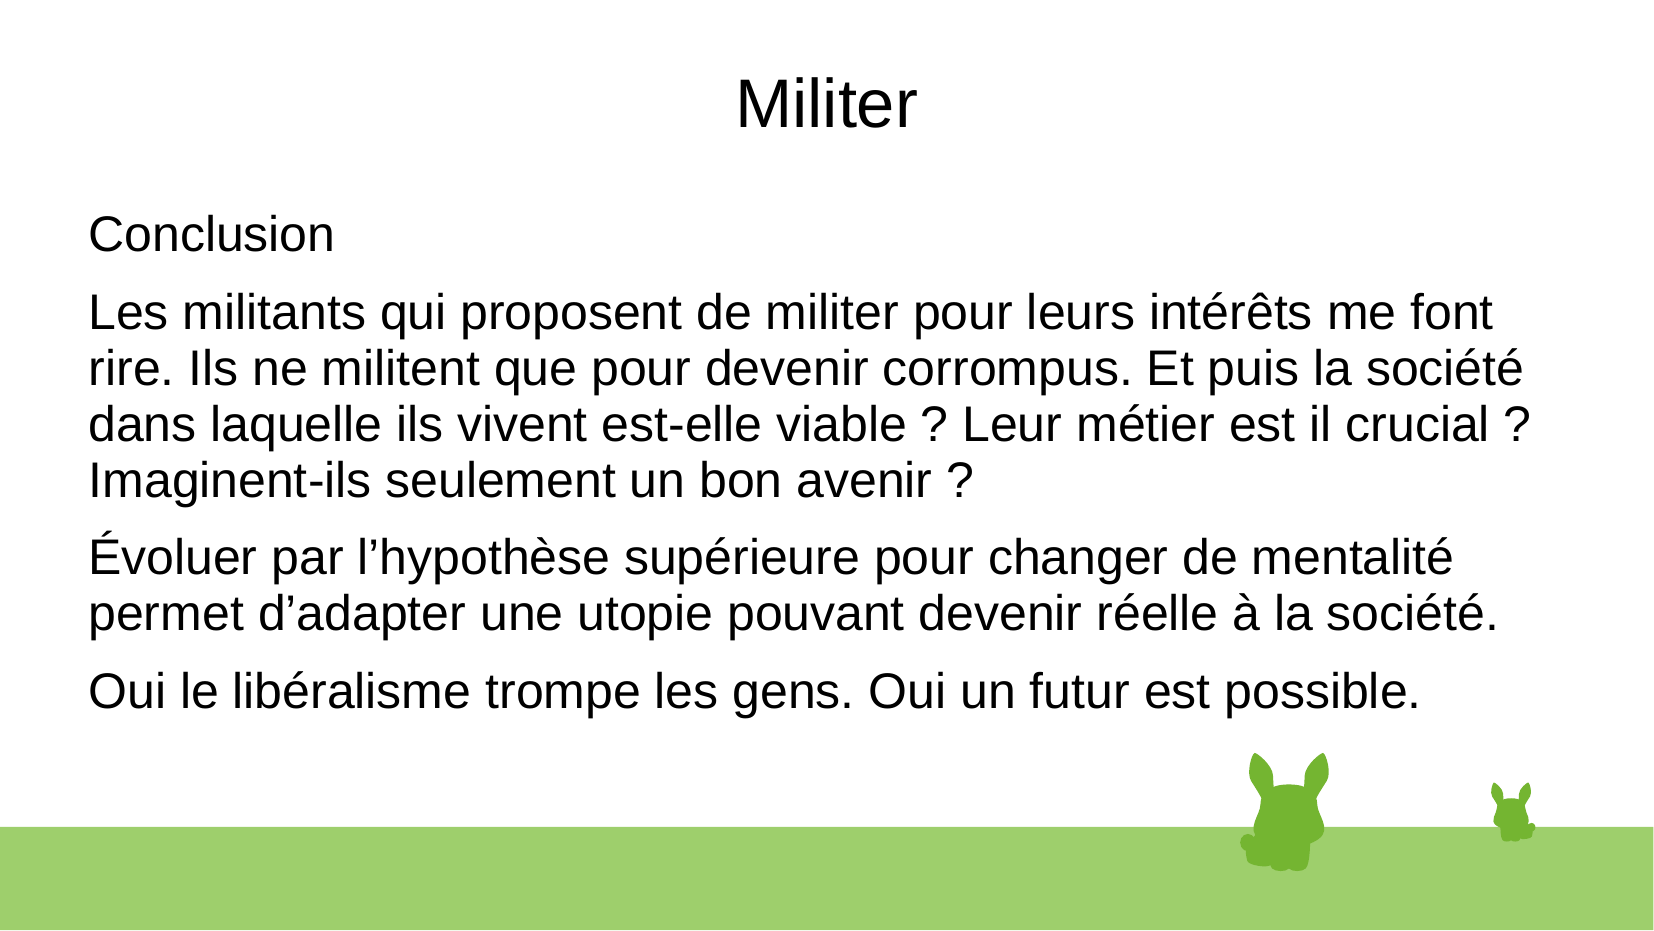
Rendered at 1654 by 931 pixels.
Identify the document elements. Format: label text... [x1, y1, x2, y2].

list Conclusion Les militants qui proposent de militer pour leurs intérêts me font rire. Ils ne militent que pour devenir corrompus. Et puis la société dans laquelle ils vivent est-elle viable ? Leur métier est il crucial ? Imaginent-ils seulement un bon avenir ? Évoluer par l’hypothèse supérieure pour changer de mentalité permet d’adapter une utopie pouvant devenir réelle à la société. Oui le libéralisme trompe les gens. Oui un futur est possible. [88, 206, 1565, 739]
title Militer [88, 29, 1565, 178]
